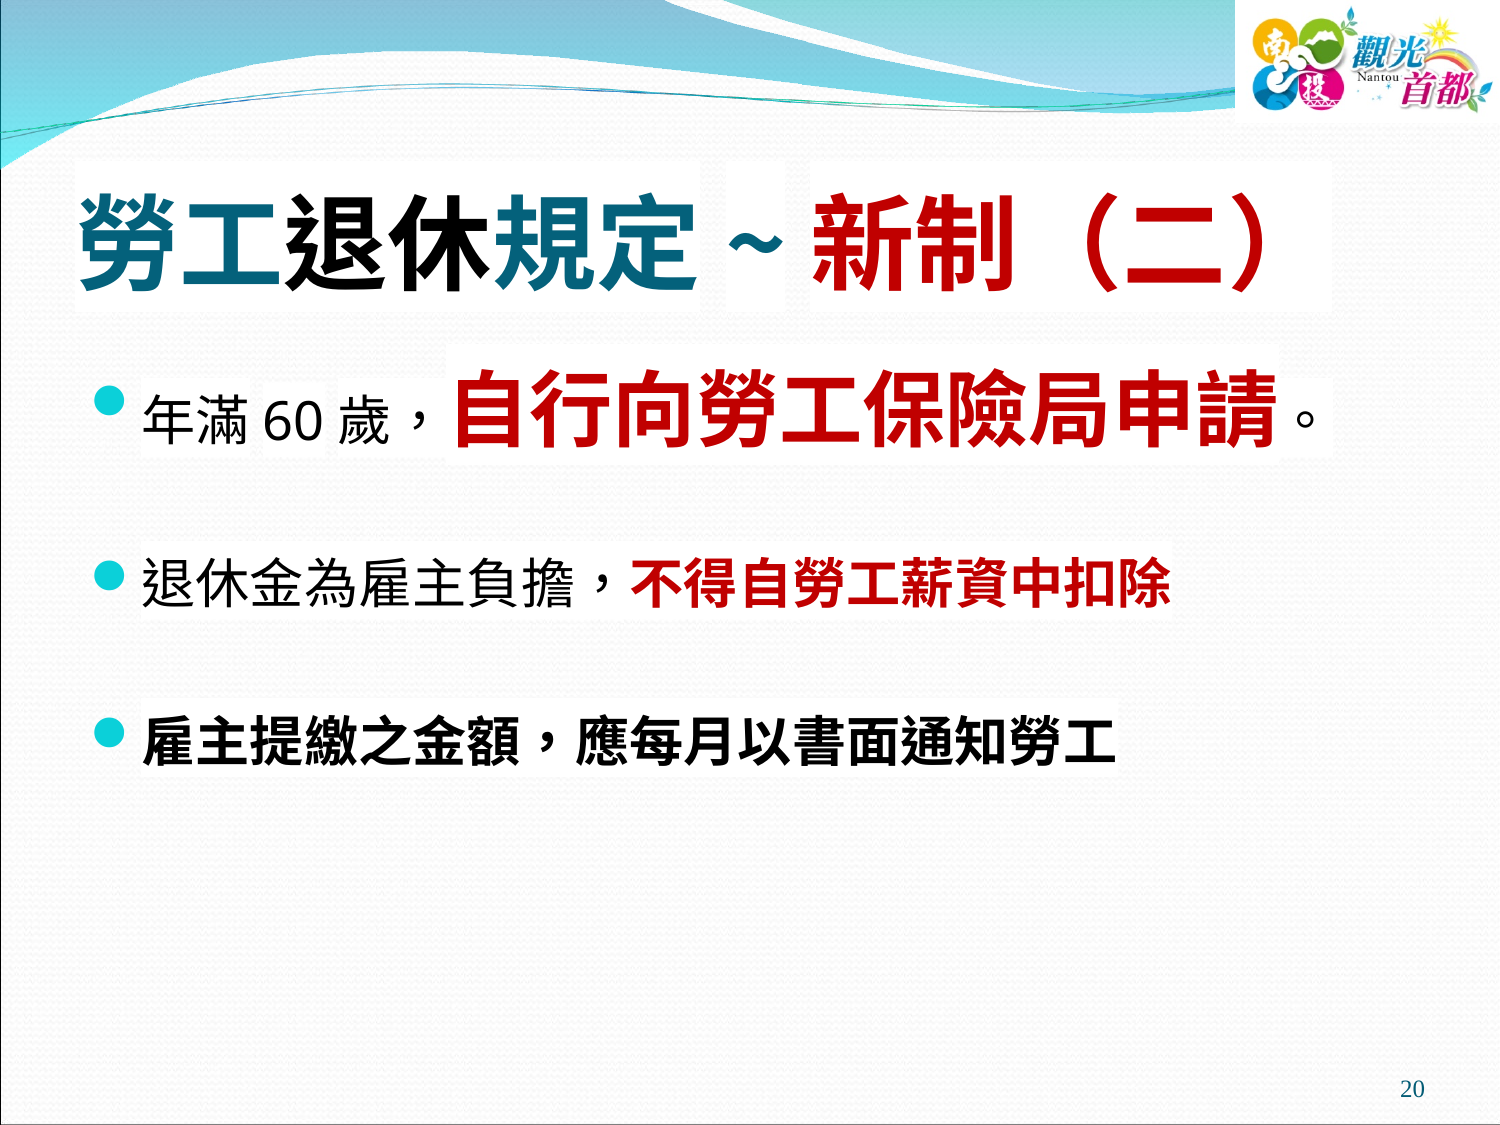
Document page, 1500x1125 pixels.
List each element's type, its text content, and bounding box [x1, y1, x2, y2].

text_box <編號> [1299, 1042, 1426, 1103]
list 年滿60歲，自行向勞工保險局申請。 退休金為雇主負擔，不得自勞工薪資中扣除 雇主提繳之金額，應每月以書面通知勞工 [75, 350, 1447, 1005]
title 勞工退休規定~新制（二） [75, 115, 1426, 304]
picture [0, 0, 1500, 1125]
